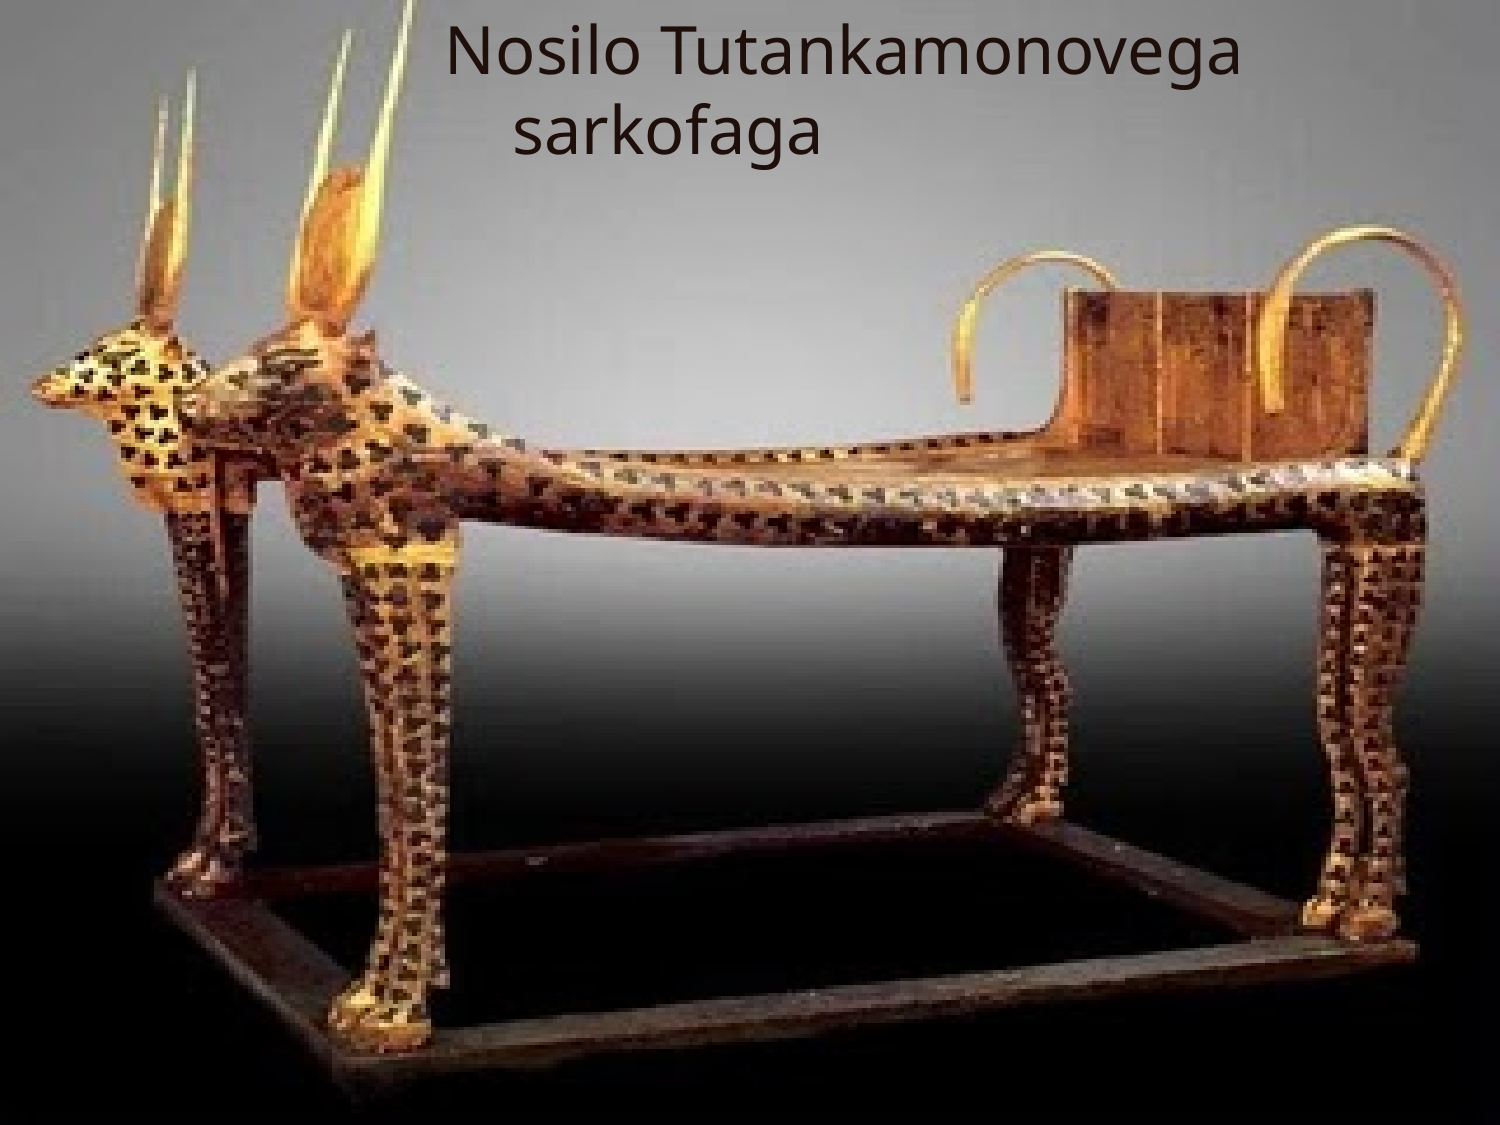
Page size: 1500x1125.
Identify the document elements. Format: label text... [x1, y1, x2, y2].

picture [0, 0, 1500, 1125]
list Nosilo Tutankamonovega sarkofaga [407, 0, 1500, 743]
